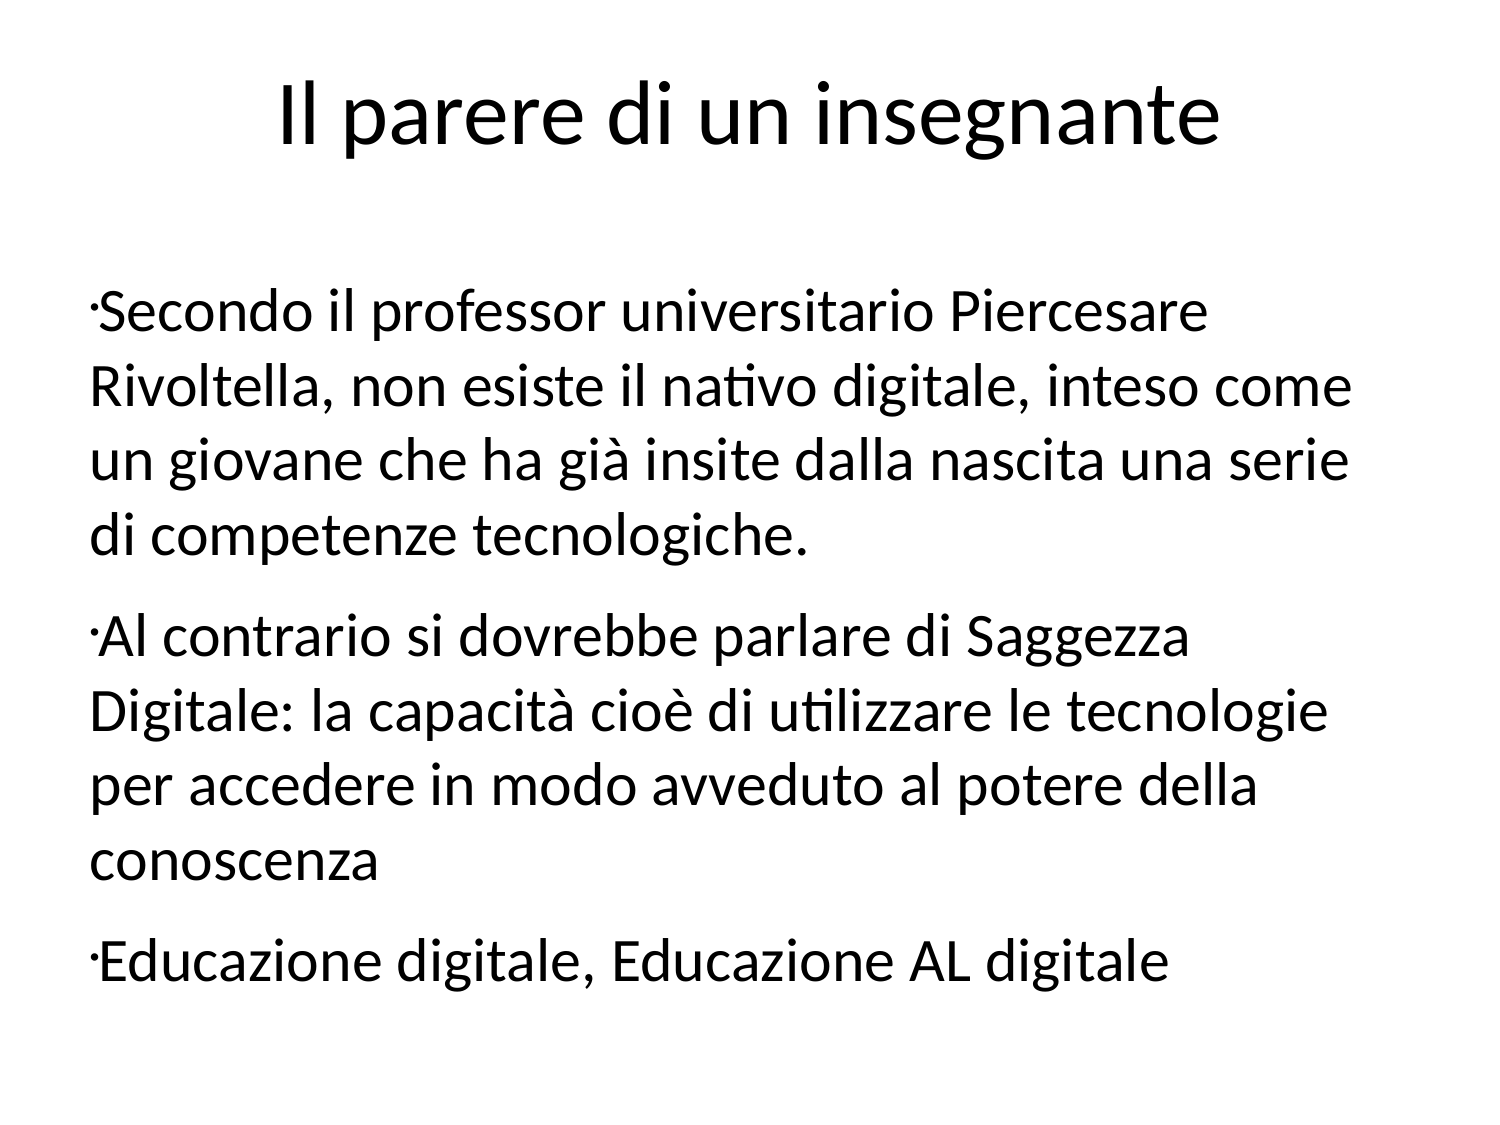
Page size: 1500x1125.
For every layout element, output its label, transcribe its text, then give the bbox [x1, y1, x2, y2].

title Il parere di un insegnante [75, 45, 1425, 233]
list Secondo il professor universitario Piercesare Rivoltella, non esiste il nativo digitale, inteso come un giovane che ha già insite dalla nascita una serie di competenze tecnologiche. Al contrario si dovrebbe parlare di Saggezza Digitale: la capacità cioè di utilizzare le tecnologie per accedere in modo avveduto al potere della conoscenza Educazione digitale, Educazione AL digitale [75, 262, 1425, 1005]
